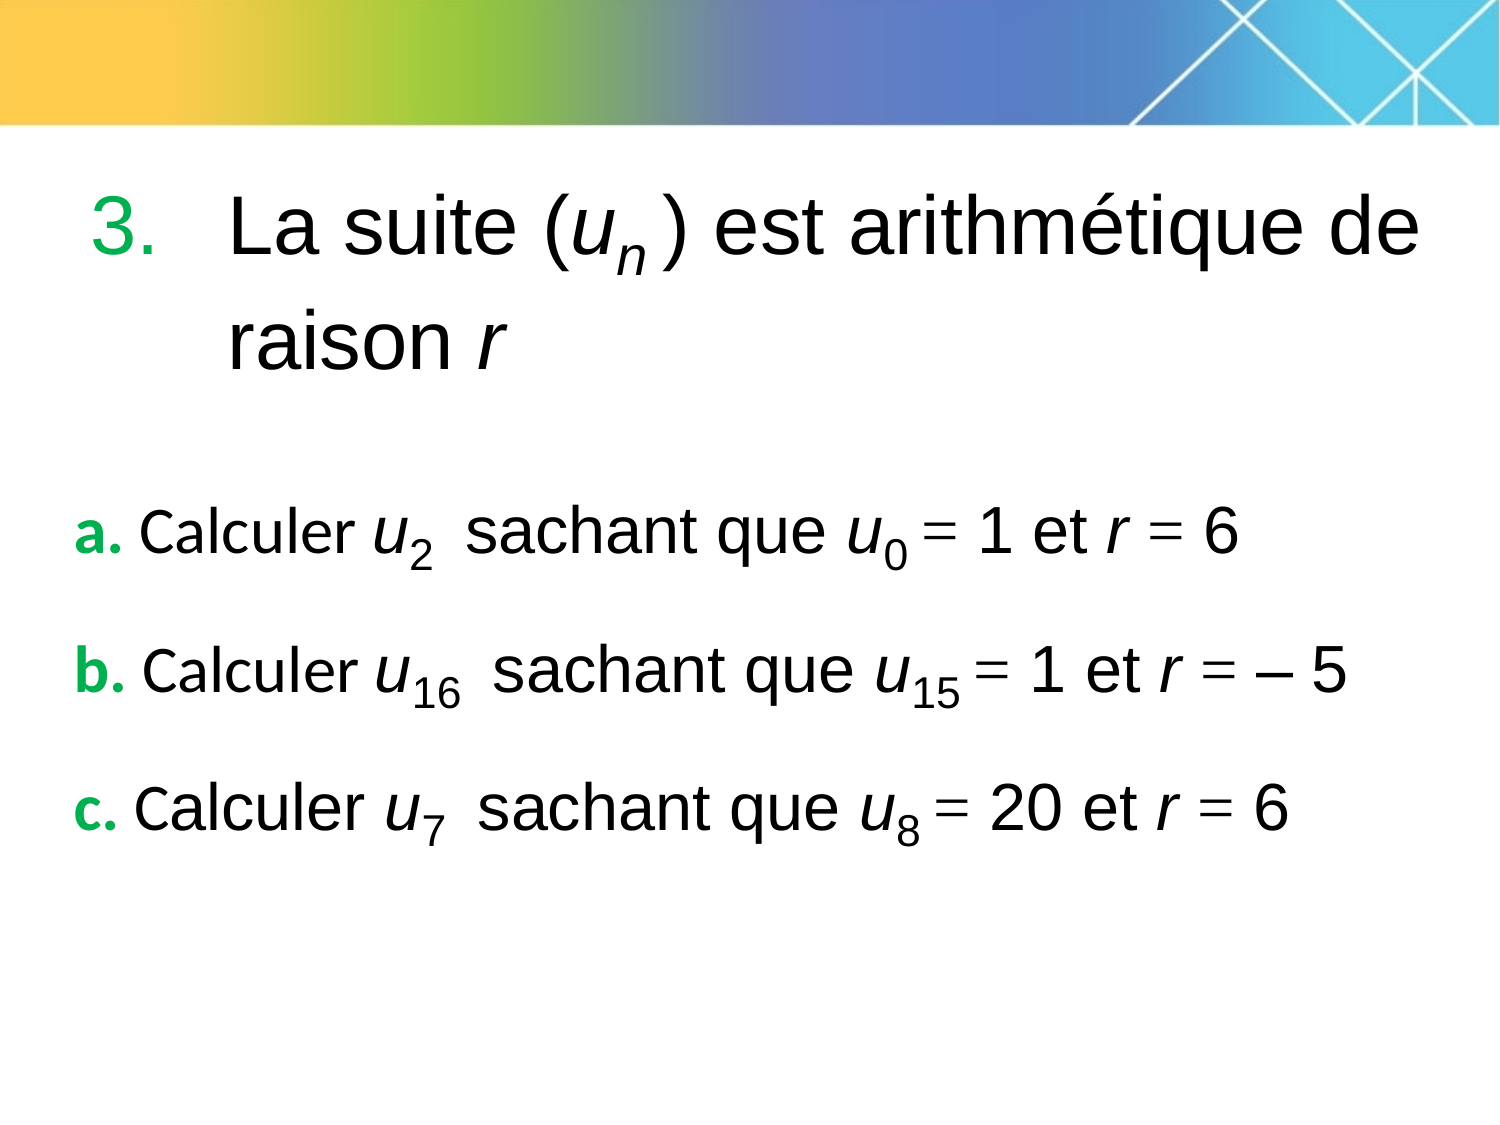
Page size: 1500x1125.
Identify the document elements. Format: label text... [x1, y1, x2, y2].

text_box a. Calculer u2 sachant que u0 = 1 et r = 6 b. Calculer u16 sachant que u15 = 1 et r = – 5 c. Calculer u7 sachant que u8 = 20 et r = 6 [58, 433, 1442, 984]
text_box La suite (un ) est arithmétique de raison r [75, 164, 1500, 338]
picture [0, 0, 1500, 127]
